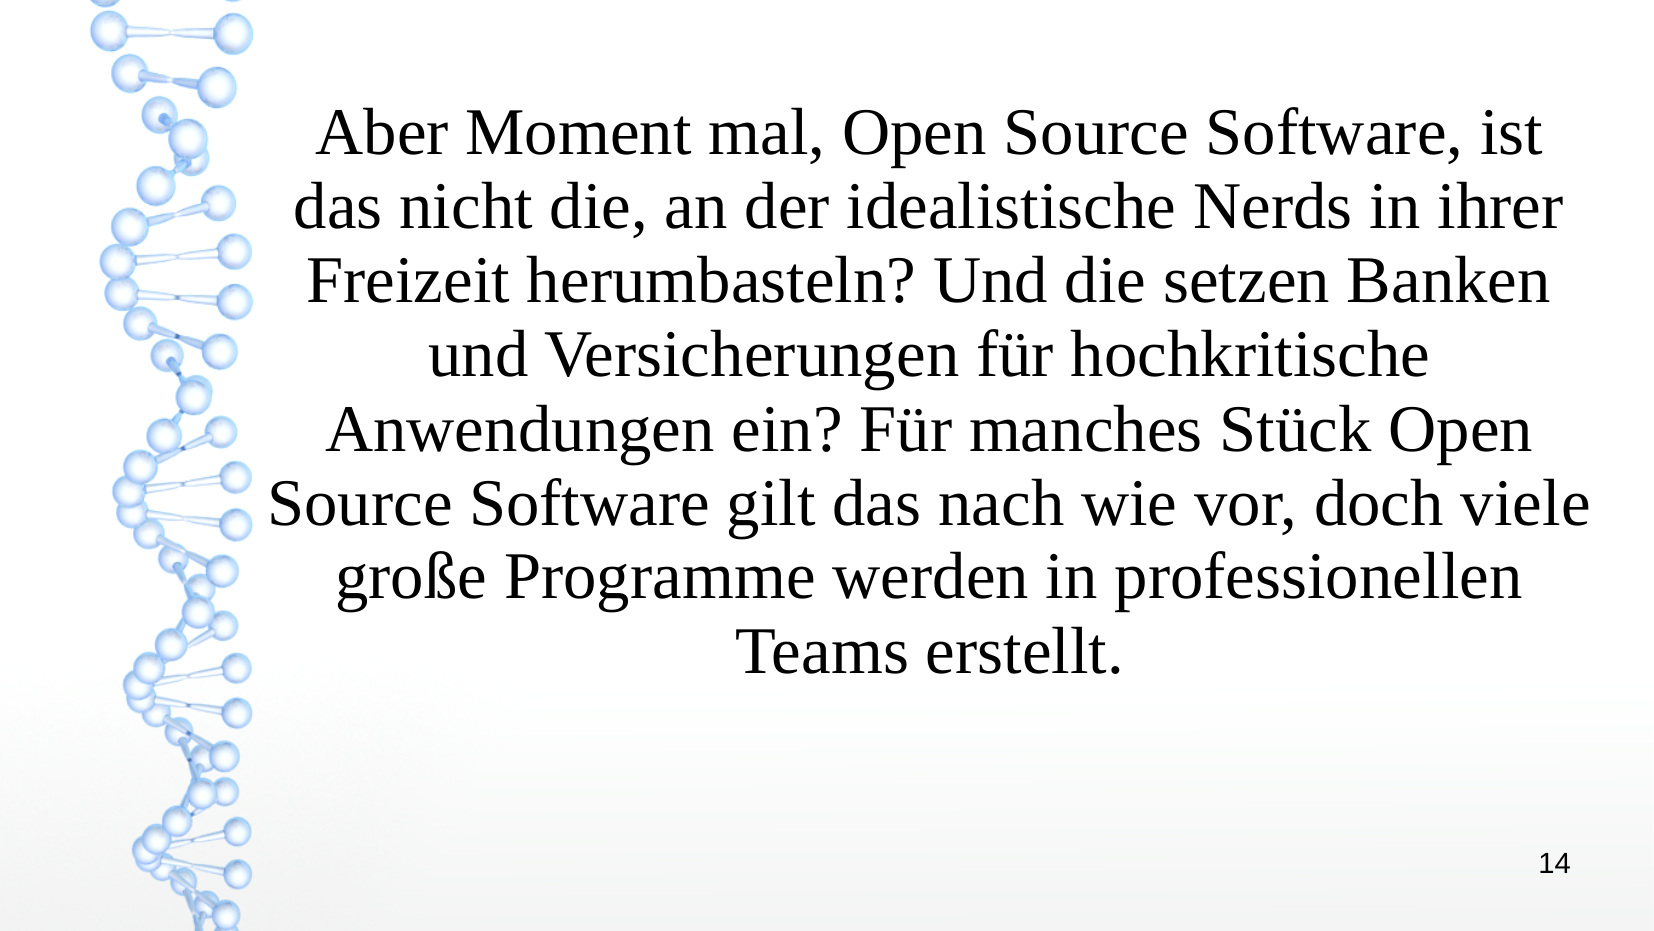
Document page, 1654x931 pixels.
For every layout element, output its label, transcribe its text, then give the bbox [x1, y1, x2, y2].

subtitle Aber Moment mal, Open Source Software, ist das nicht die, an der idealistische Nerds in ihrer Freizeit herumbasteln? Und die setzen Banken und Versicherungen für hochkritische Anwendungen ein? Für manches Stück Open Source Software gilt das nach wie vor, doch viele große Programme werden in professionellen Teams erstellt. [265, 35, 1595, 748]
picture [0, 0, 1654, 931]
